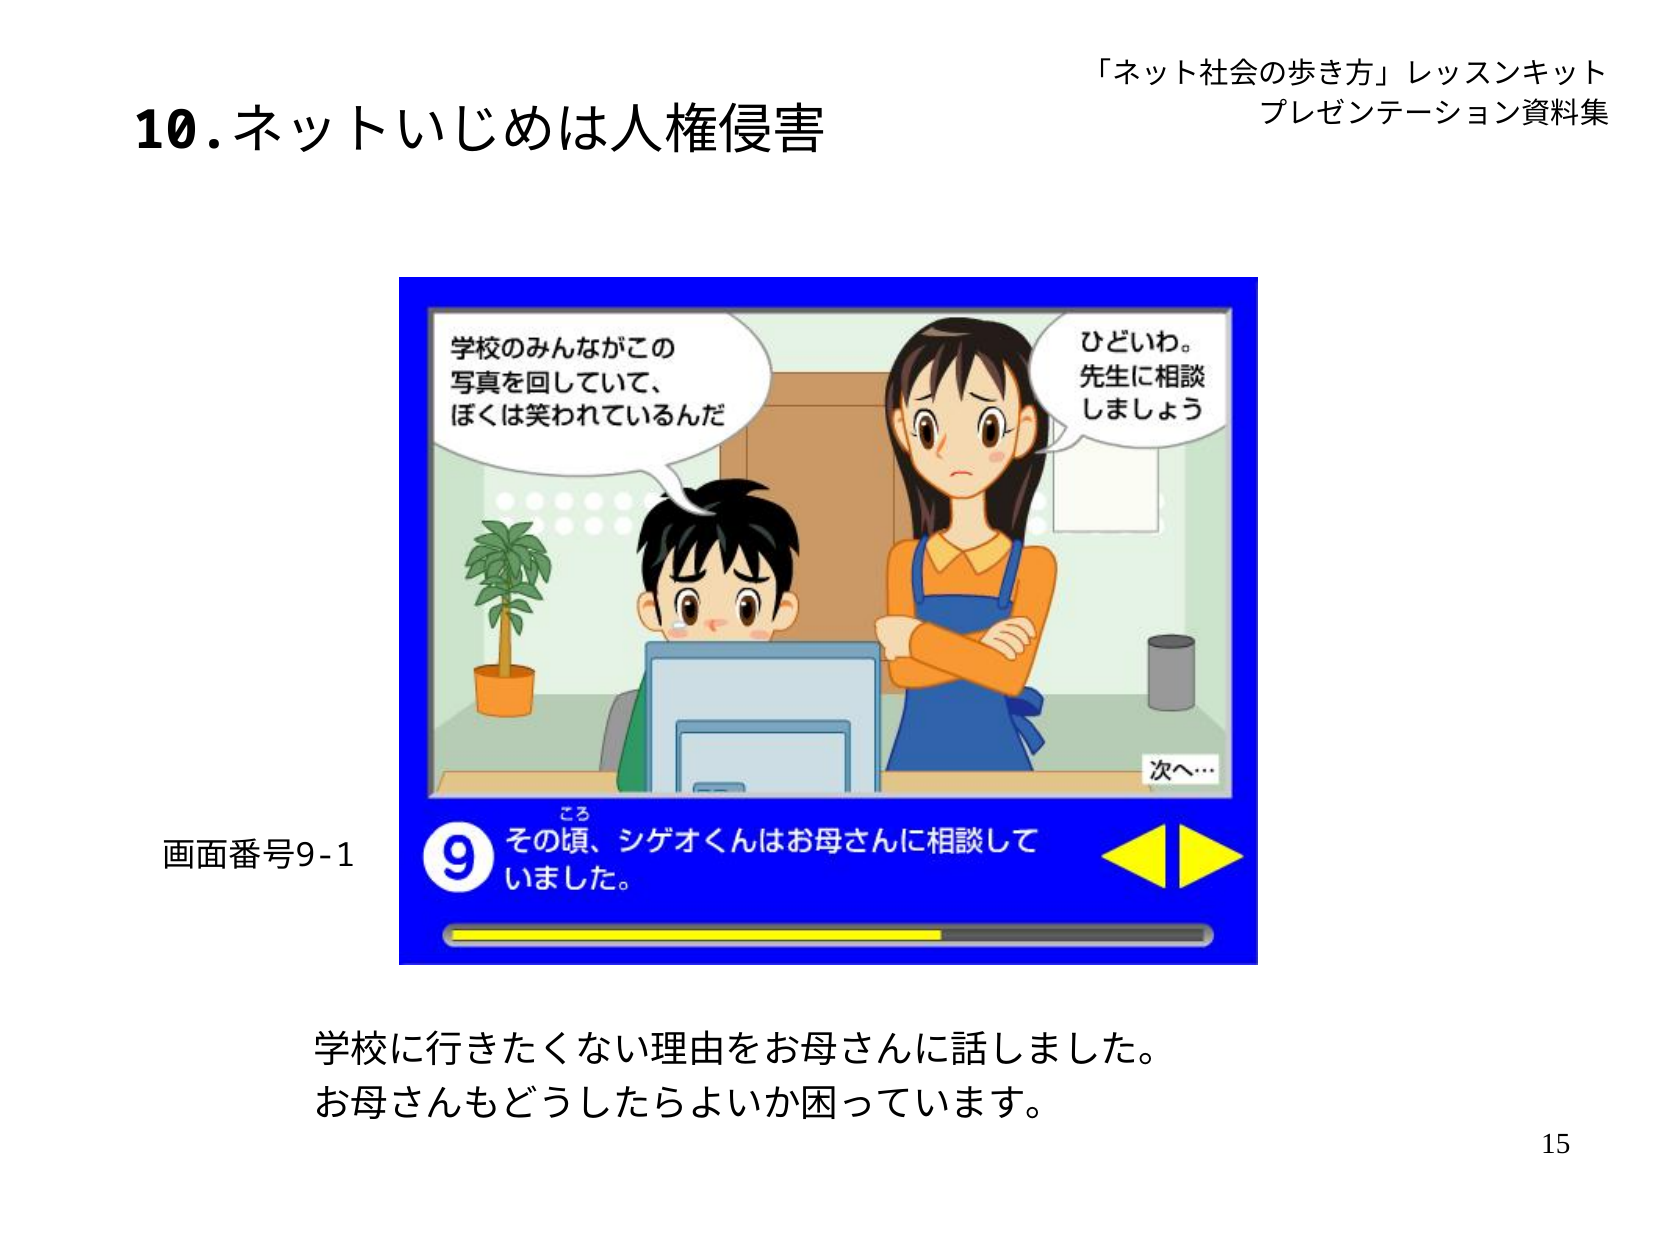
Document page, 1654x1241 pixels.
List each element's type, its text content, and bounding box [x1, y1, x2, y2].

picture [399, 277, 1258, 965]
text_box 学校に行きたくない理由をお母さんに話しました。 お母さんもどうしたらよいか困っています。 [298, 1011, 1566, 1135]
text_box 「ネット社会の歩き方」レッスンキット プレゼンテーション資料集 [1062, 44, 1625, 139]
text_box 10.ネットいじめは人権侵害 [118, 88, 1093, 169]
text_box 画面番号9-1 [147, 826, 384, 882]
